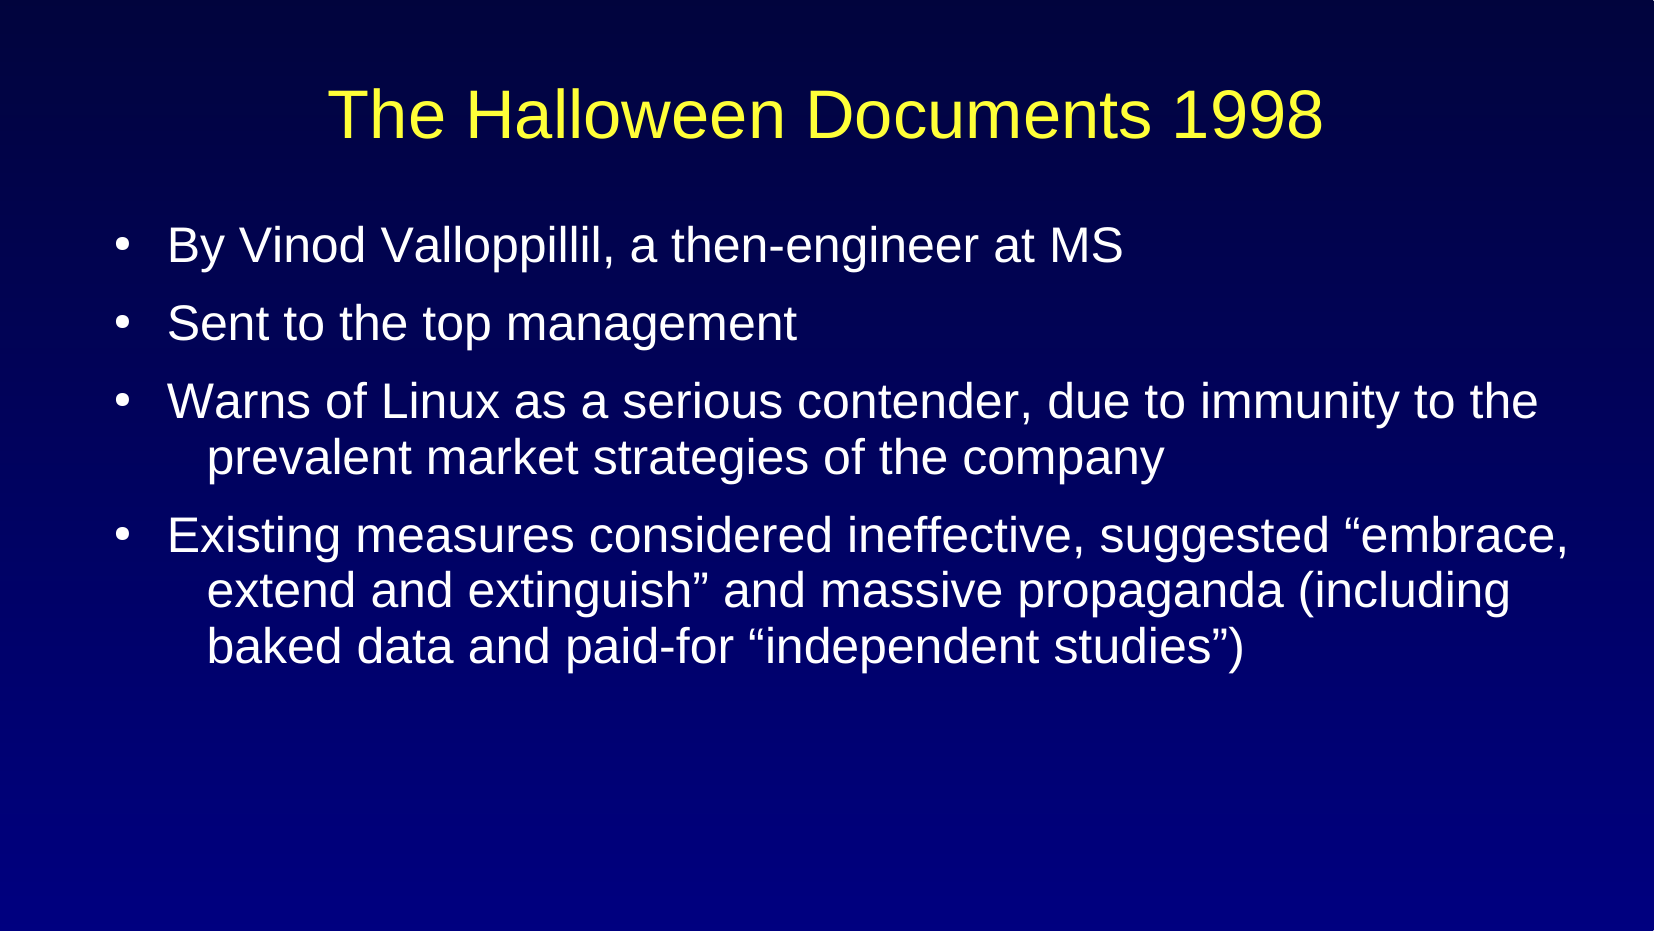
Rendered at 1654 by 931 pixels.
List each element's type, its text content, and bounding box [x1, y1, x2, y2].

list By Vinod Valloppillil, a then-engineer at MS Sent to the top management Warns of Linux as a serious contender, due to immunity to the prevalent market strategies of the company Existing measures considered ineffective, suggested “embrace, extend and extinguish” and massive propaganda (including baked data and paid-for “independent studies”) [82, 217, 1571, 758]
title The Halloween Documents 1998 [82, 37, 1571, 193]
